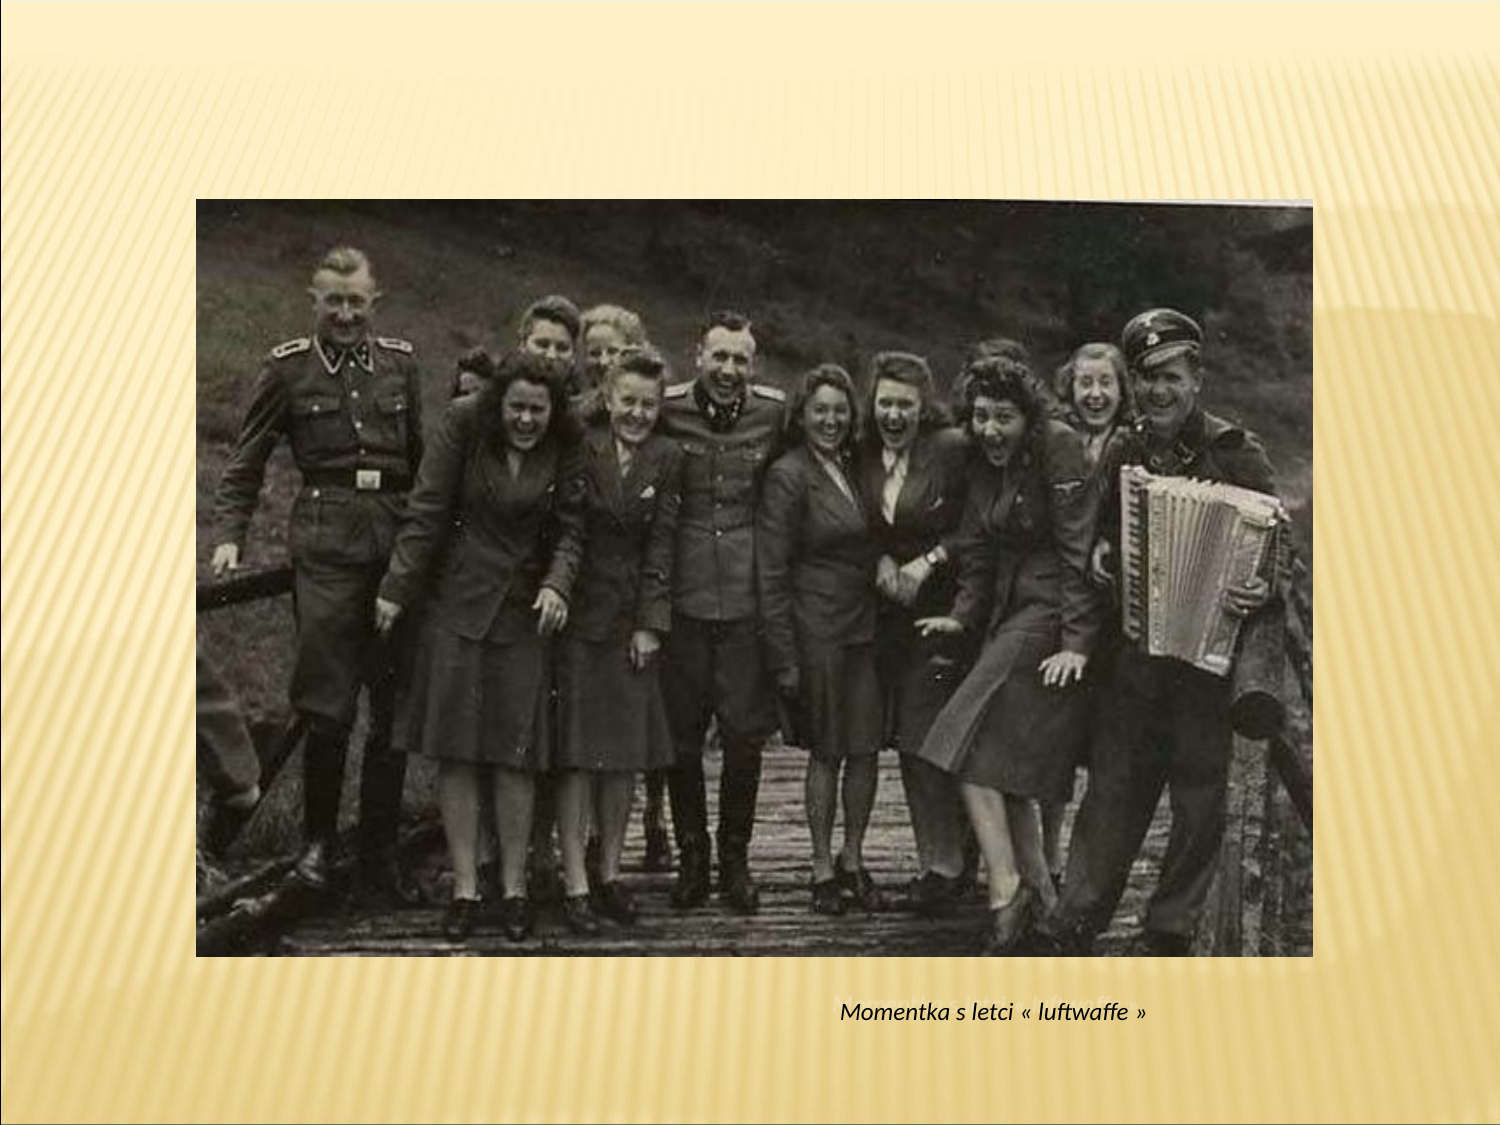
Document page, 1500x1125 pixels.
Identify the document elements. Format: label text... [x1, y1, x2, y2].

picture [0, 0, 1500, 1125]
text_box Momentka s letci « luftwaffe » [824, 987, 1326, 1033]
